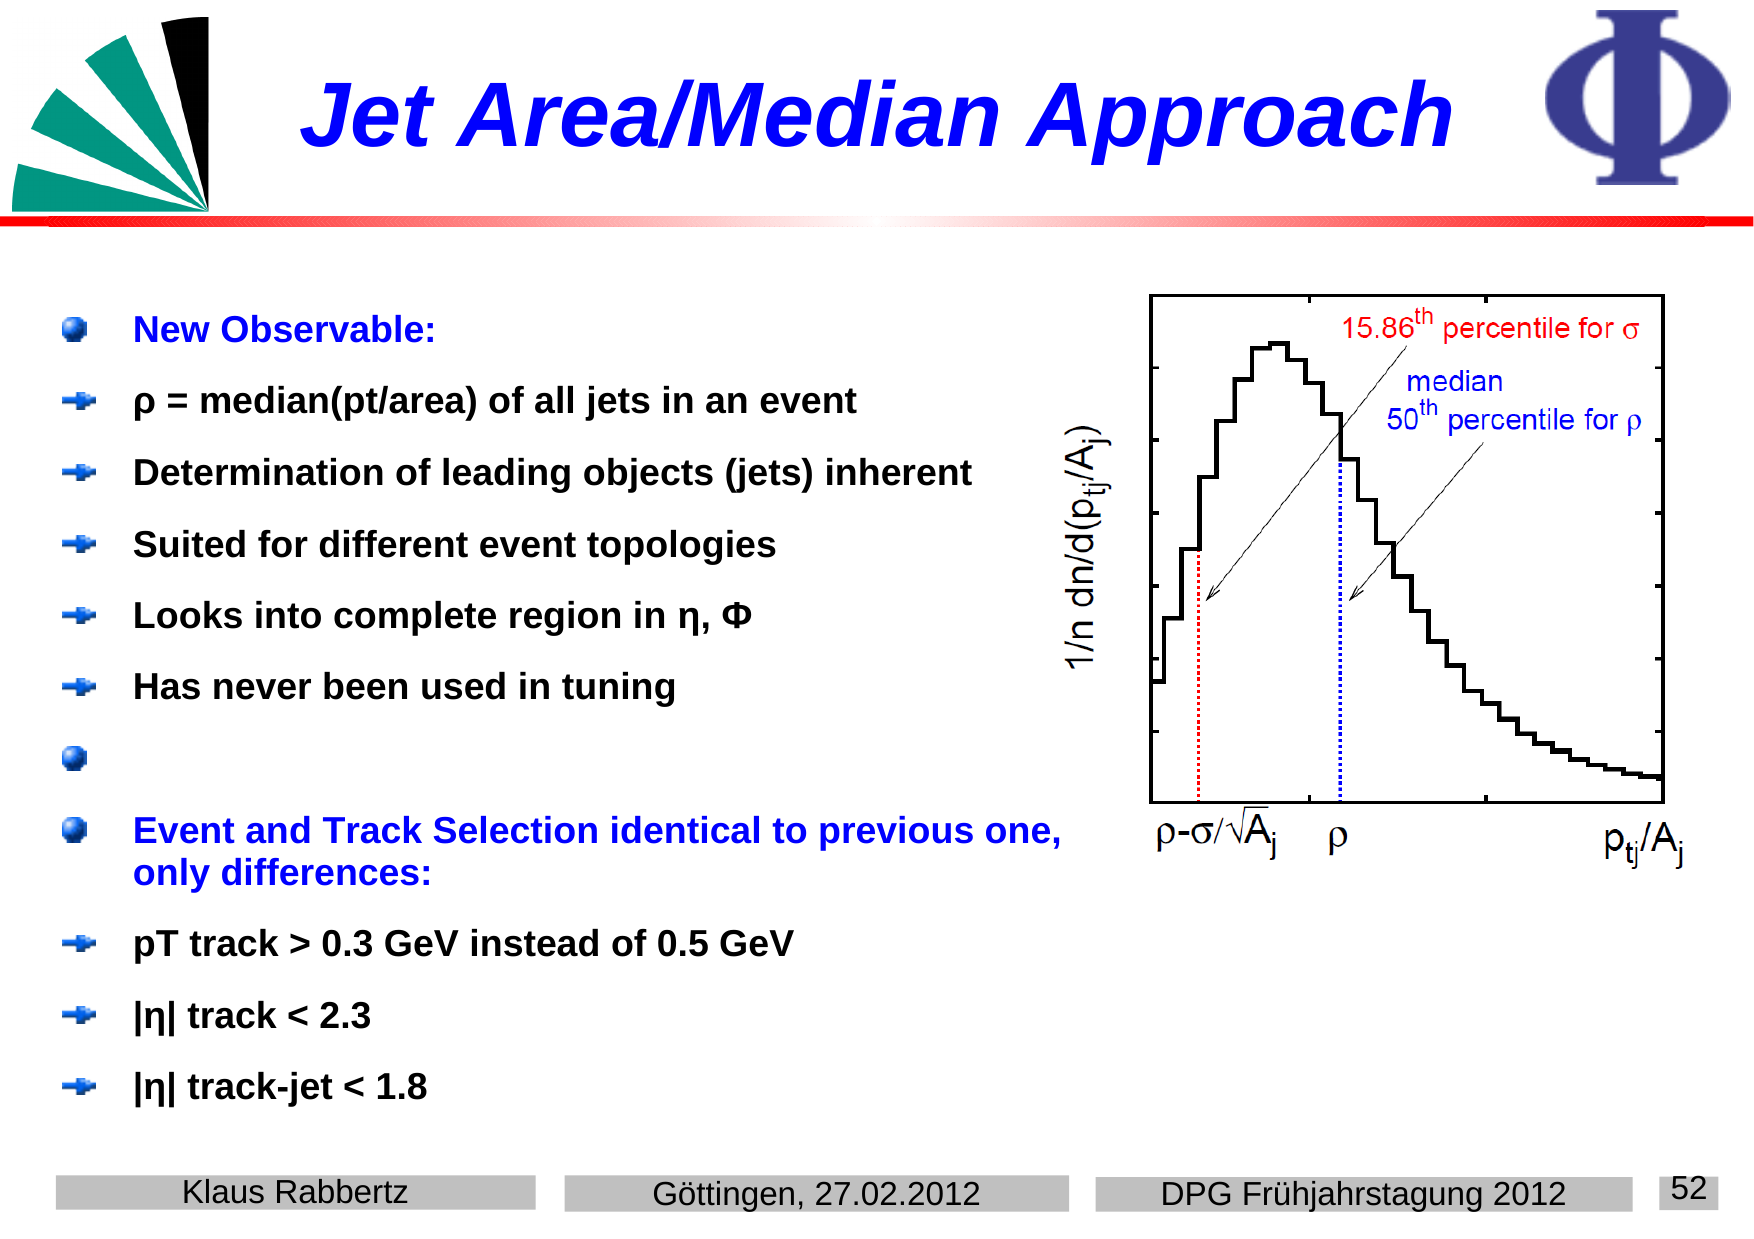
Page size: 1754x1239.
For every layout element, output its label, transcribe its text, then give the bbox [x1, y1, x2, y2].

title Jet Area/Median Approach [220, 27, 1536, 202]
picture [12, 17, 209, 214]
picture [1050, 279, 1694, 883]
list New Observable: ρ = median(pt/area) of all jets in an event Determination of leading objects (jets) inherent Suited for different event topologies Looks into complete region in η, Φ Has never been used in tuning Event and Track Selection identical to previous one, only differences: pT track > 0.3 GeV instead of 0.5 GeV |η| track < 2.3 |η| track-jet < 1.8 [50, 308, 1112, 1162]
picture [1545, 10, 1731, 185]
